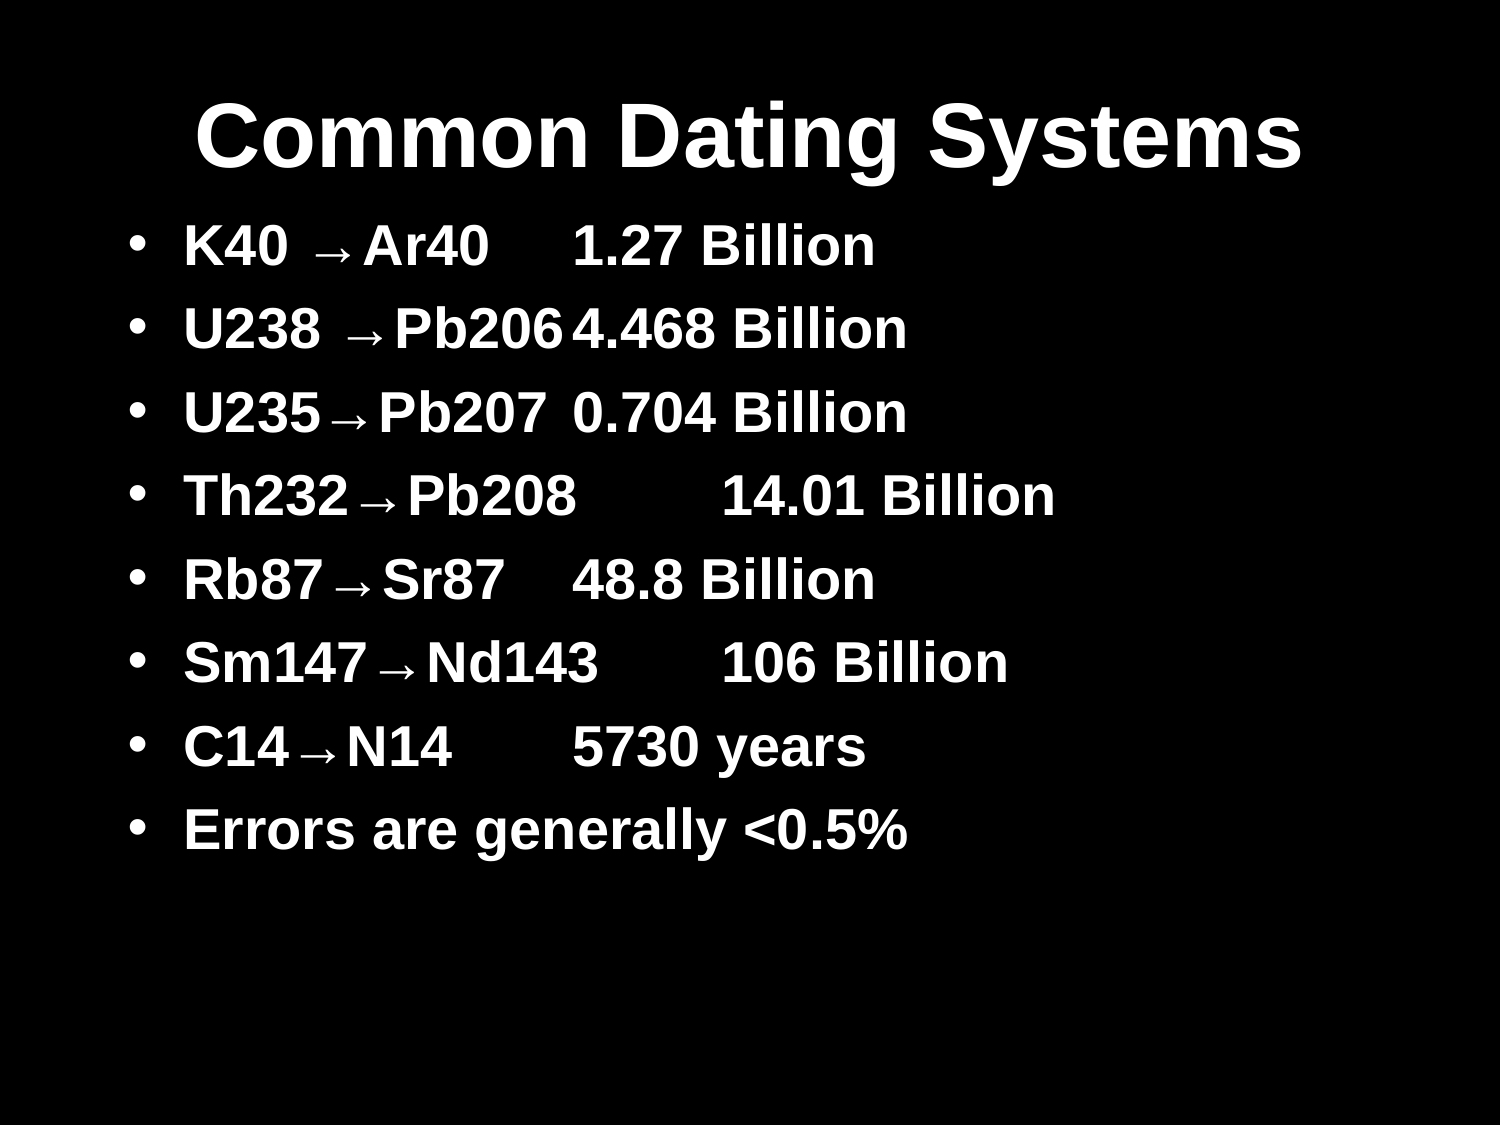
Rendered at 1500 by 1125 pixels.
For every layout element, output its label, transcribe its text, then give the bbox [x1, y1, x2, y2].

list K40 →Ar40 1.27 Billion U238 →Pb206 4.468 Billion U235→Pb207 0.704 Billion Th232→Pb208 14.01 Billion Rb87→Sr87 48.8 Billion Sm147→Nd143 106 Billion C14→N14 5730 years Errors are generally <0.5% [112, 200, 1388, 876]
title Common Dating Systems [112, 62, 1388, 200]
